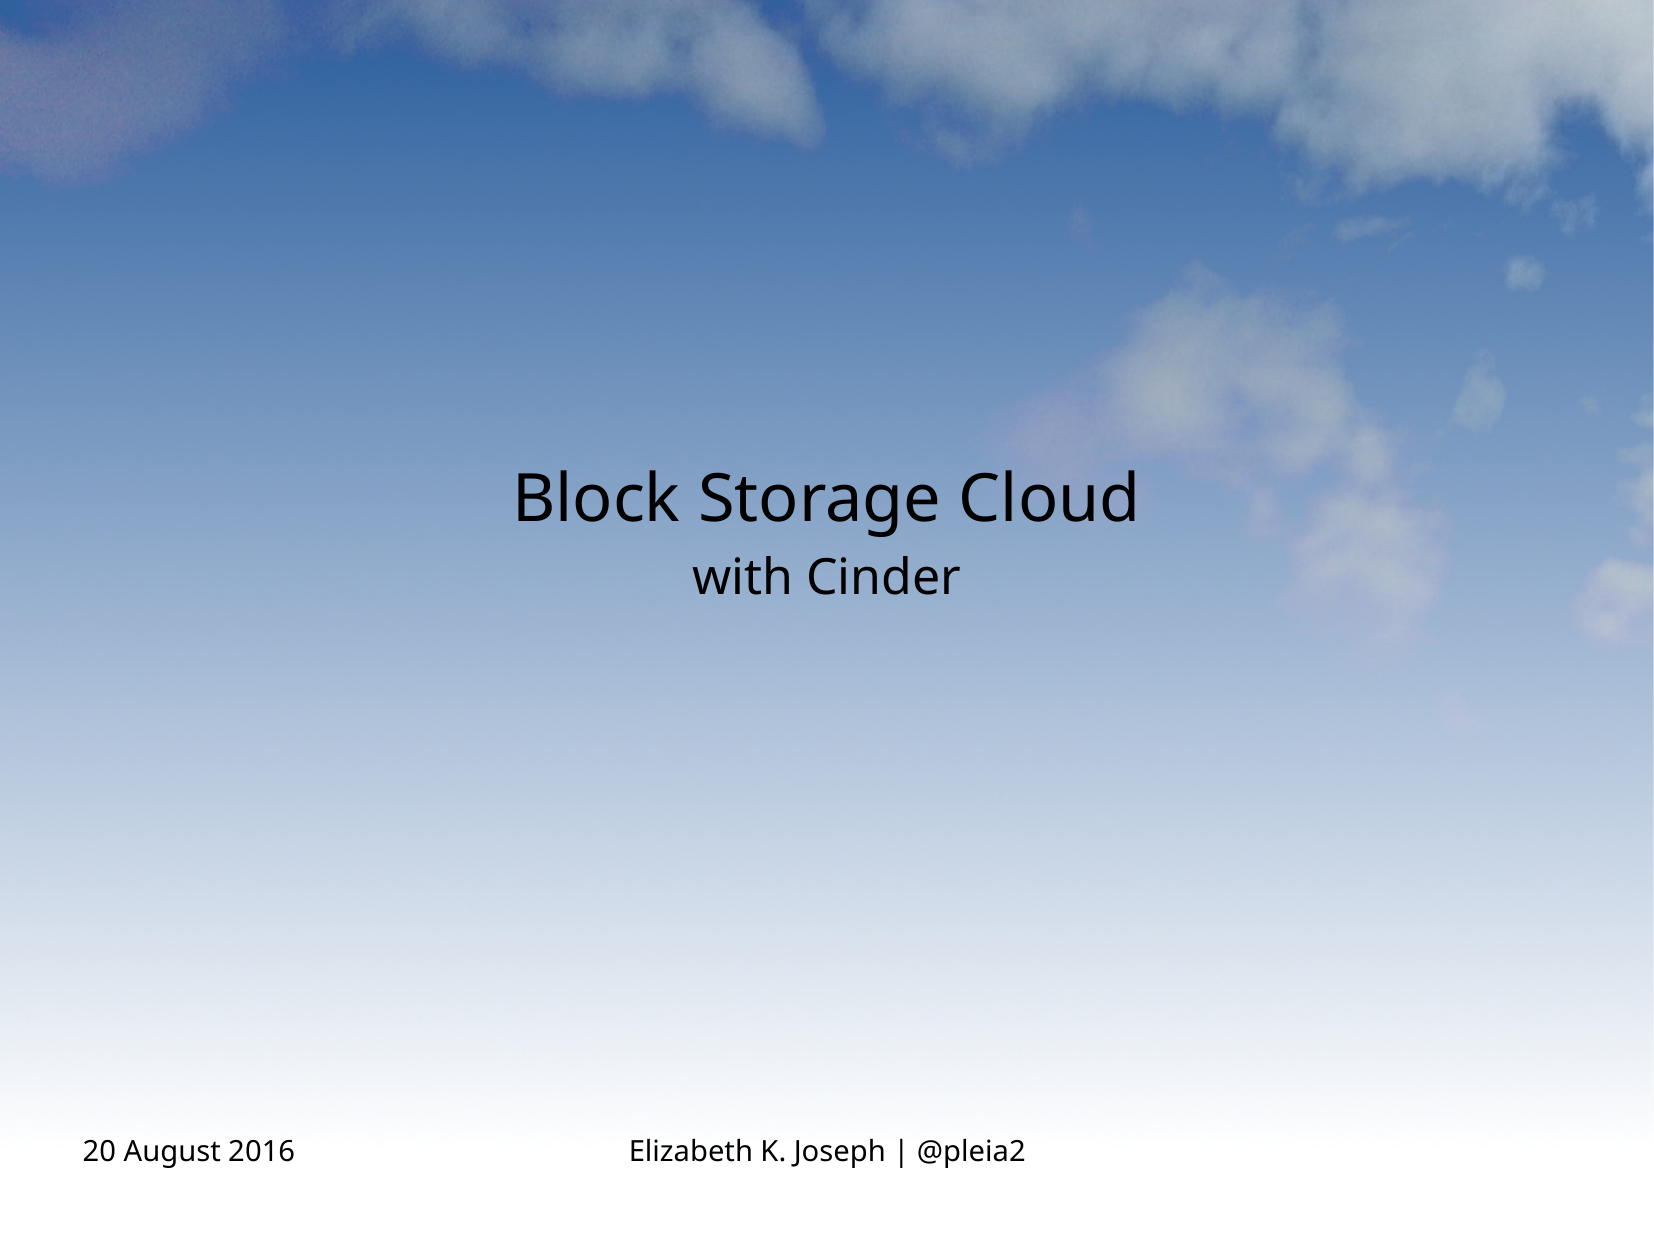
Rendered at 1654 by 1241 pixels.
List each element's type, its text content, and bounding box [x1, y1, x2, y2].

subtitle Block Storage Cloud with Cinder [82, 49, 1571, 1010]
picture [0, 0, 1654, 1241]
